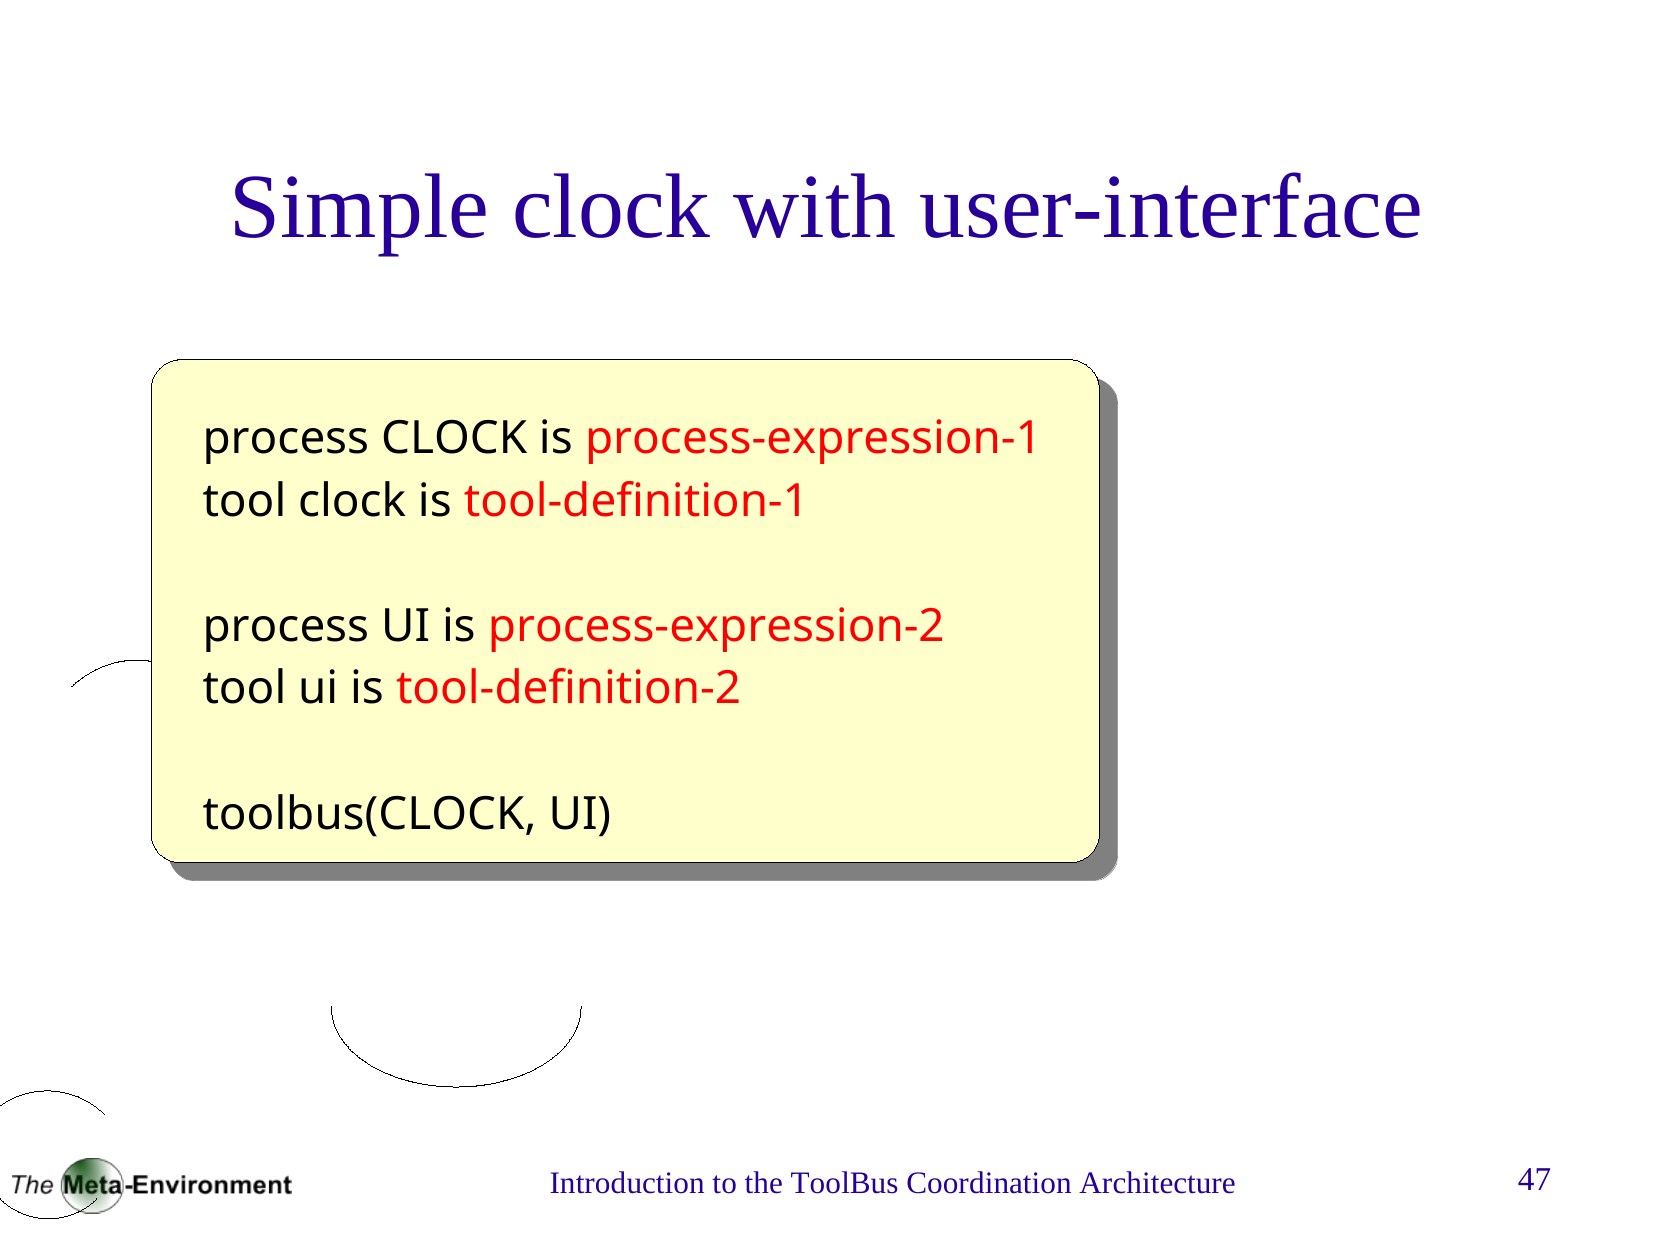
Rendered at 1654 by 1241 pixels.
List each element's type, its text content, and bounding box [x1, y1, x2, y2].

text_box process CLOCK is process-expression-1 tool clock is tool-definition-1 process UI is process-expression-2 tool ui is tool-definition-2 toolbus(CLOCK, UI) [202, 404, 1042, 854]
text_box [151, 359, 1100, 863]
picture [12, 1158, 292, 1214]
title Simple clock with user-interface [121, 102, 1534, 311]
